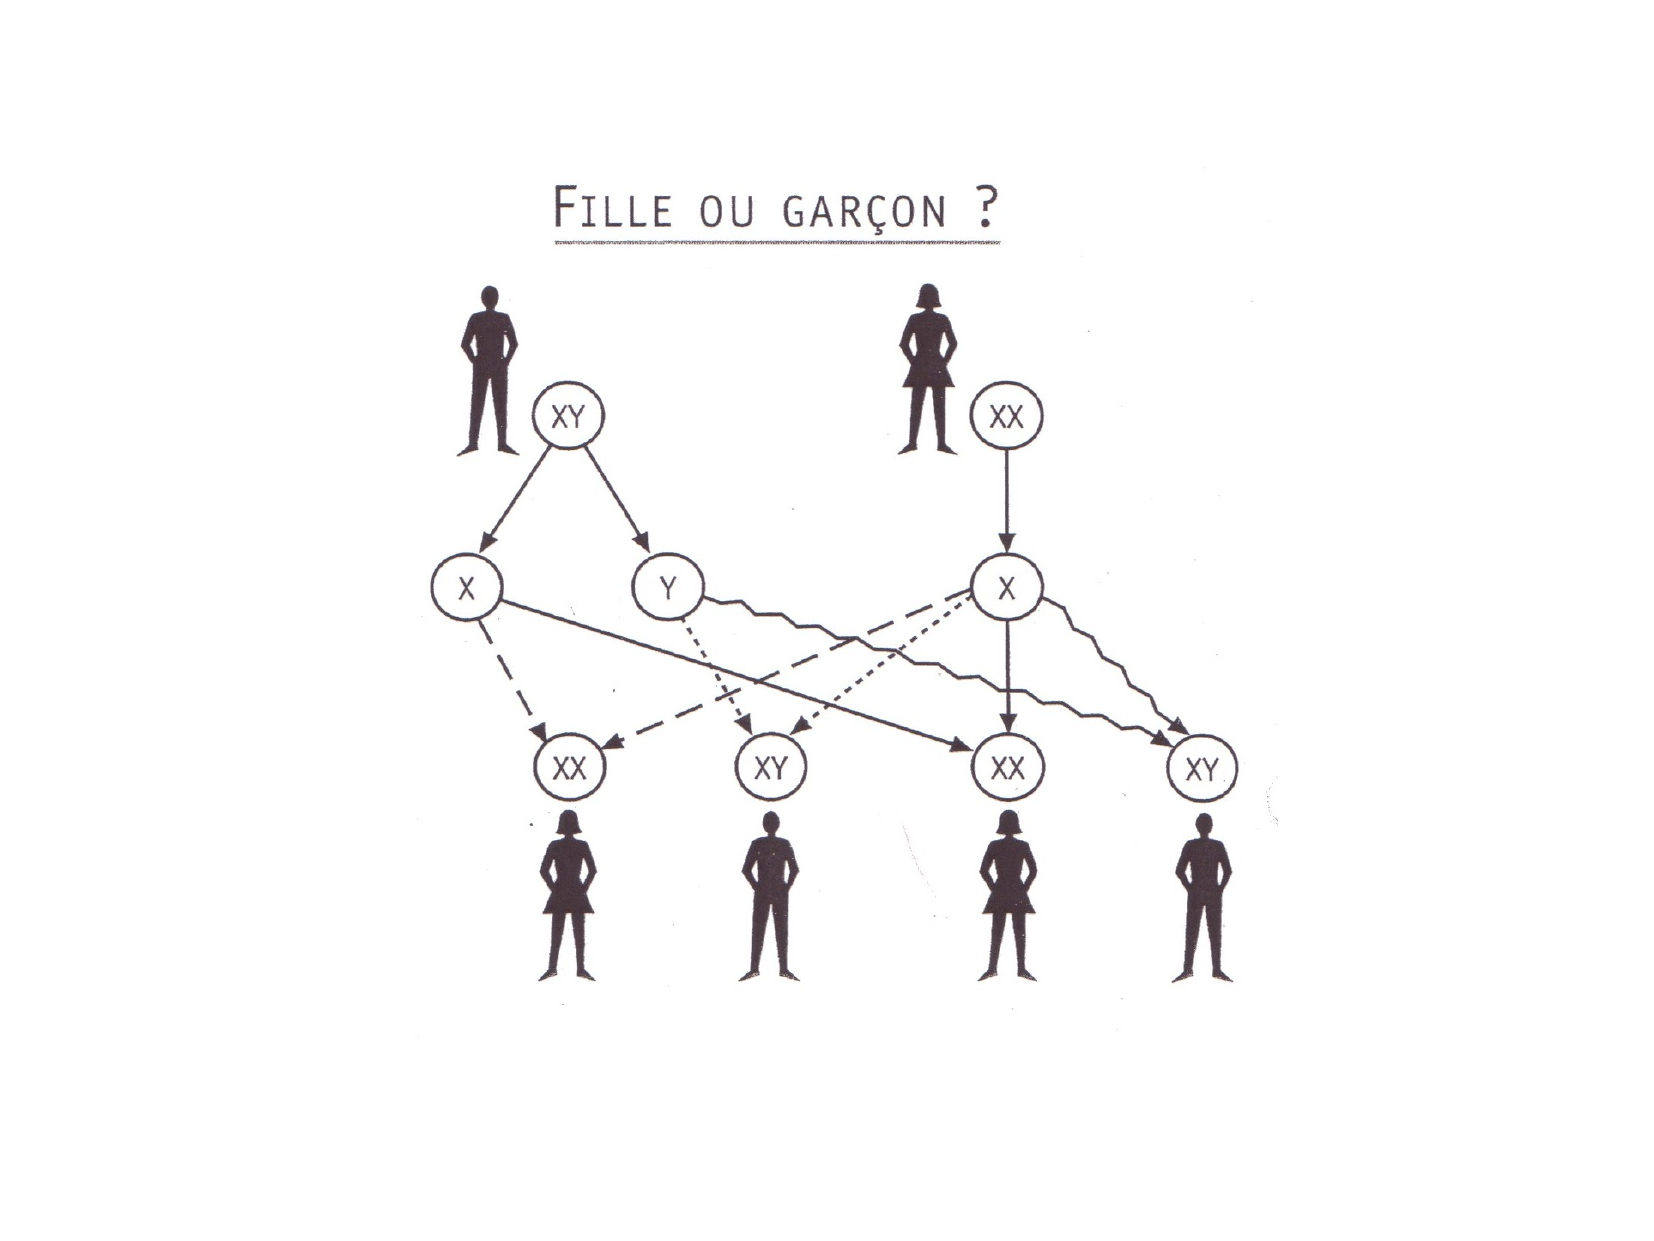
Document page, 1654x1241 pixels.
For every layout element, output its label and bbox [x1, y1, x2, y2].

picture [413, 147, 1278, 1041]
